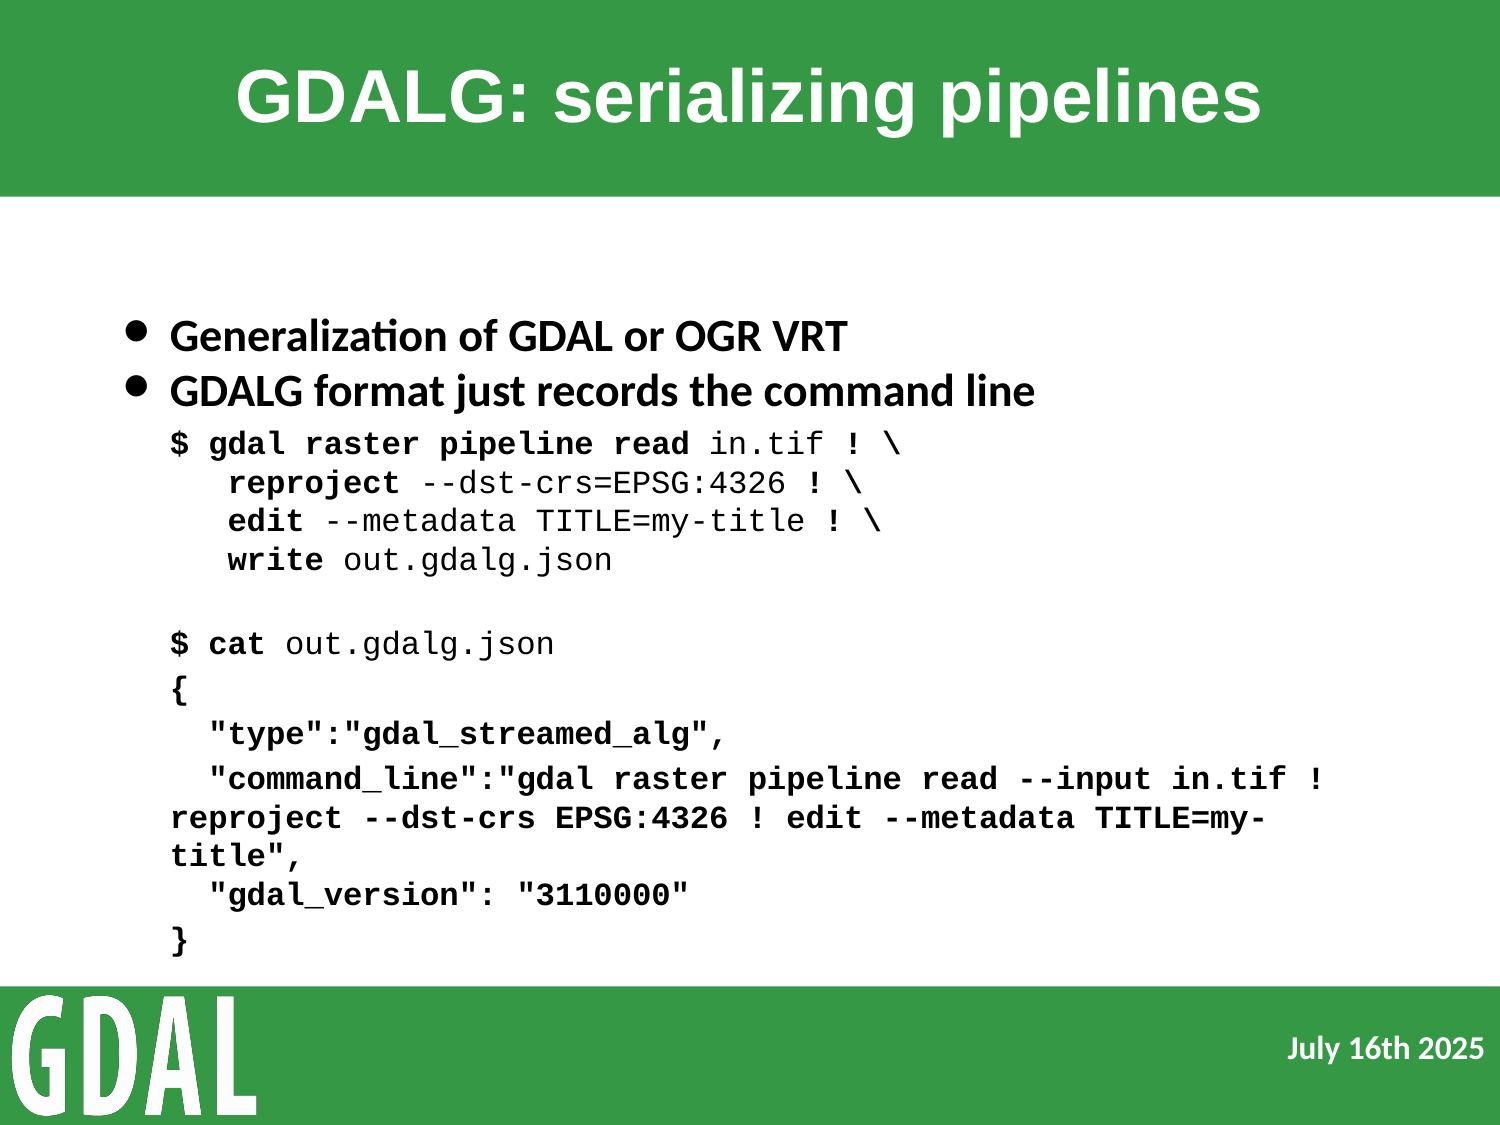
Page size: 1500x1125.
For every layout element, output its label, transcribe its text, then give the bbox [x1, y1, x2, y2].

list Generalization of GDAL or OGR VRT GDALG format just records the command line $ gdal raster pipeline read in.tif ! \ reproject --dst-crs=EPSG:4326 ! \ edit --metadata TITLE=my-title ! \ write out.gdalg.json $ cat out.gdalg.json { "type":"gdal_streamed_alg", "command_line":"gdal raster pipeline read --input in.tif ! reproject --dst-crs EPSG:4326 ! edit --metadata TITLE=my-title", "gdal_version": "3110000" } [103, 299, 1397, 967]
picture [11, 995, 257, 1116]
title GDALG: serializing pipelines [0, 0, 1500, 197]
